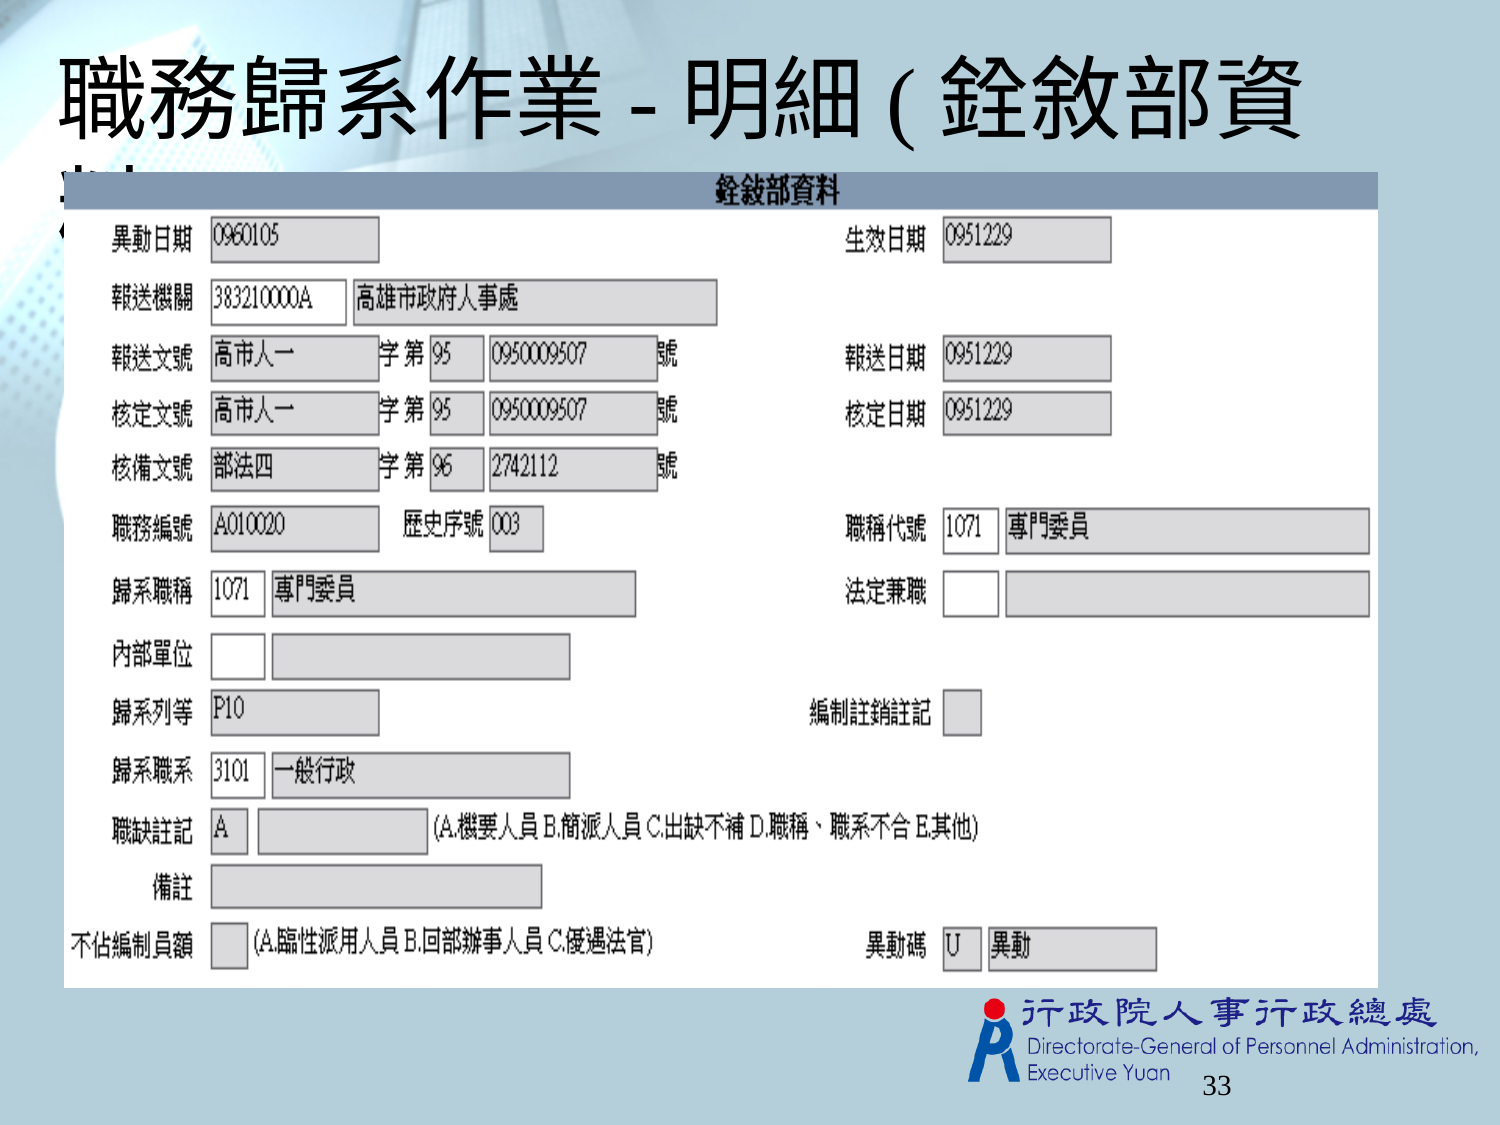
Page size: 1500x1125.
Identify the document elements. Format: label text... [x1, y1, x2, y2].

picture [64, 172, 1378, 988]
text_box [1187, 1058, 1500, 1124]
title 職務歸系作業-明細(銓敘部資料) [41, 33, 1459, 185]
